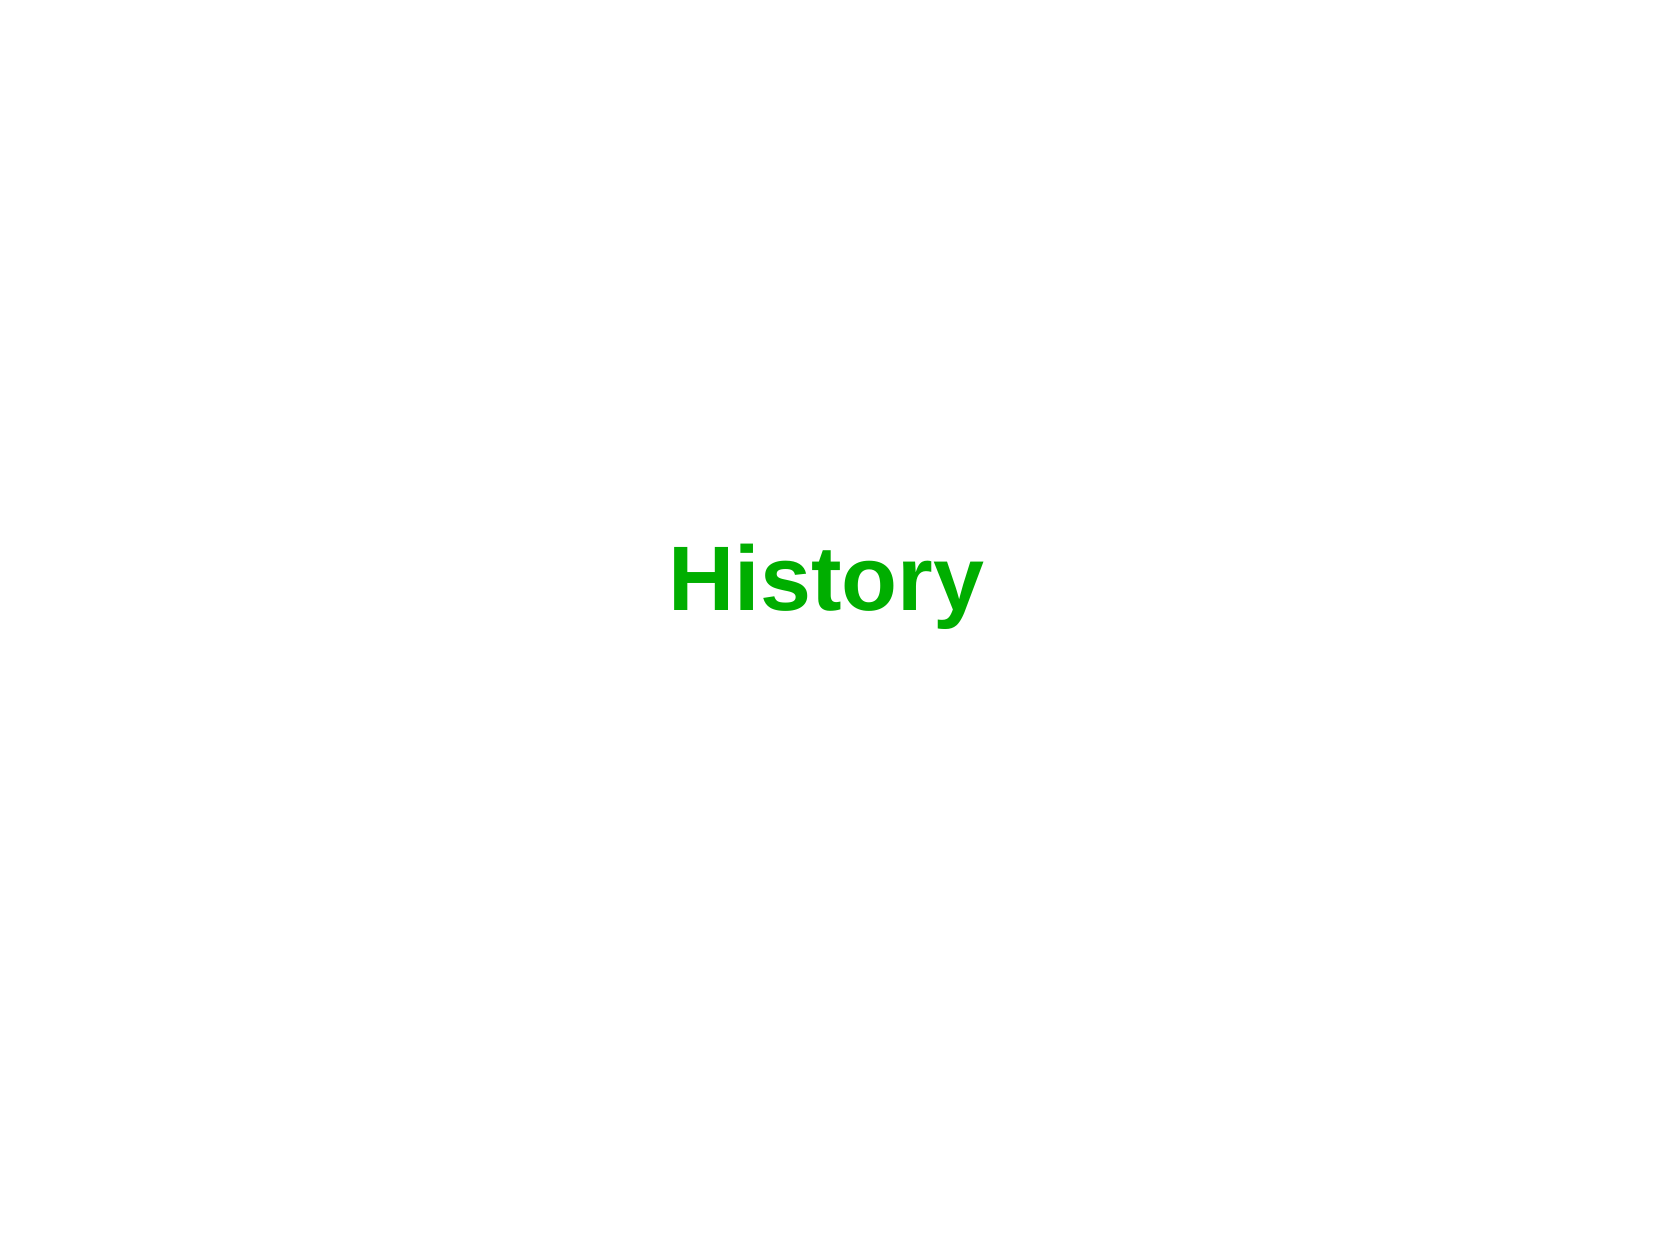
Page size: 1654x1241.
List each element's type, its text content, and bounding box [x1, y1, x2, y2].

subtitle History [82, 49, 1571, 1109]
